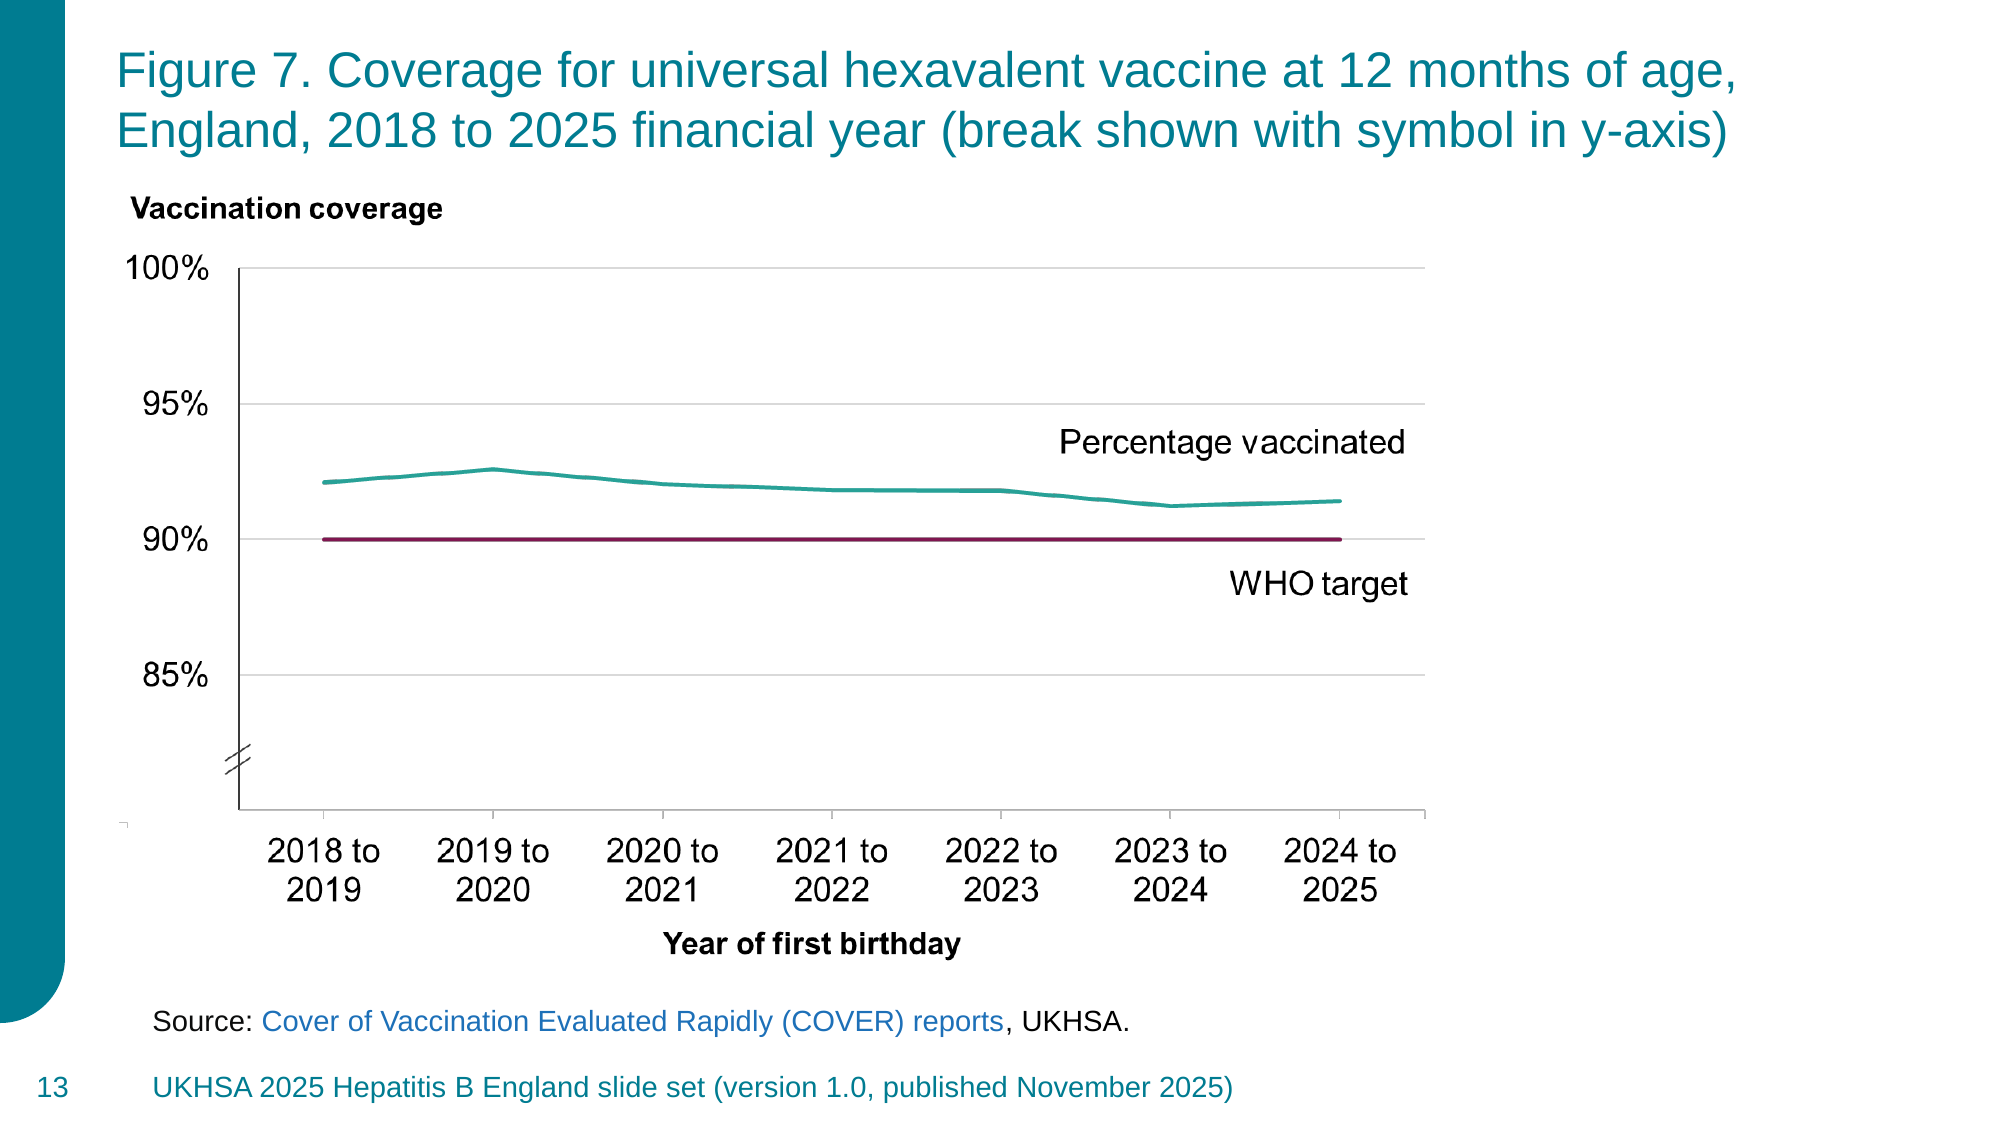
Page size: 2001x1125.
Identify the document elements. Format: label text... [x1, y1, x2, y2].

picture [119, 169, 1440, 972]
text_box UKHSA 2025 Hepatitis B England slide set (version 1.0, published November 2025) [137, 1056, 1780, 1116]
text_box Source: Cover of Vaccination Evaluated Rapidly (COVER) reports, UKHSA. [137, 994, 1459, 1046]
text_box [21, 1056, 120, 1117]
title Figure 7. Coverage for universal hexavalent vaccine at 12 months of age, England, 2018 to 2025 financial year (break shown with symbol in y-axis) [101, 0, 1926, 158]
